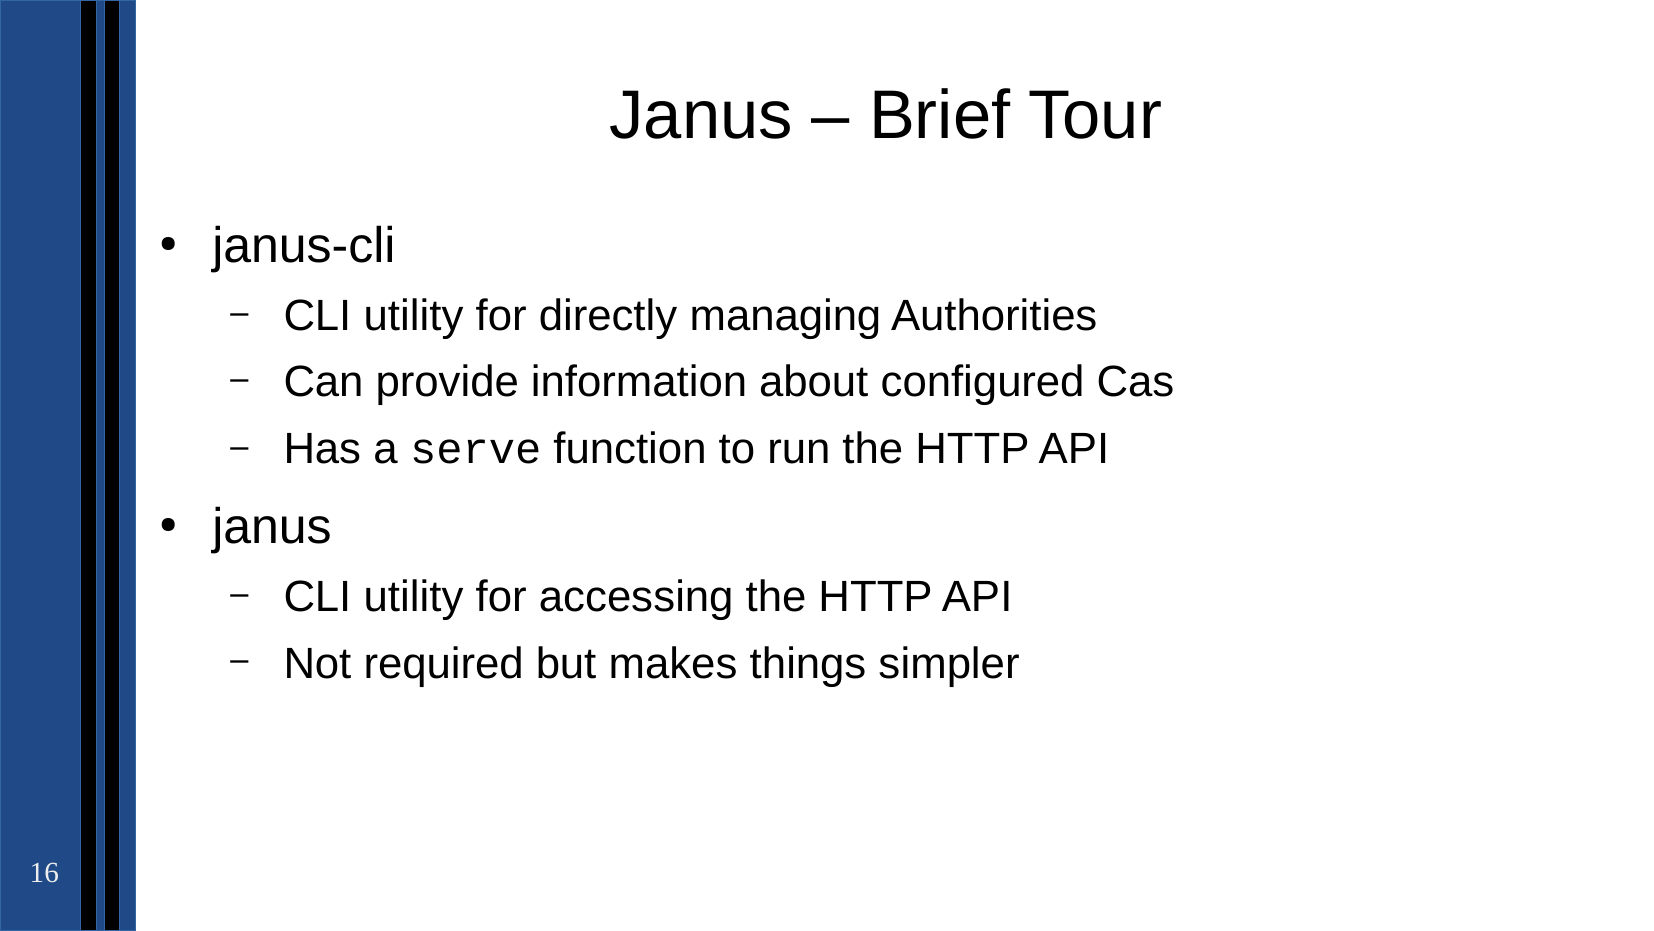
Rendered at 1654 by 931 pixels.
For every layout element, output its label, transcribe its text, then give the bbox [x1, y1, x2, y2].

list janus-cli CLI utility for directly managing Authorities Can provide information about configured Cas Has a serve function to run the HTTP API janus CLI utility for accessing the HTTP API Not required but makes things simpler [141, 217, 1630, 871]
title Janus – Brief Tour [141, 37, 1630, 193]
